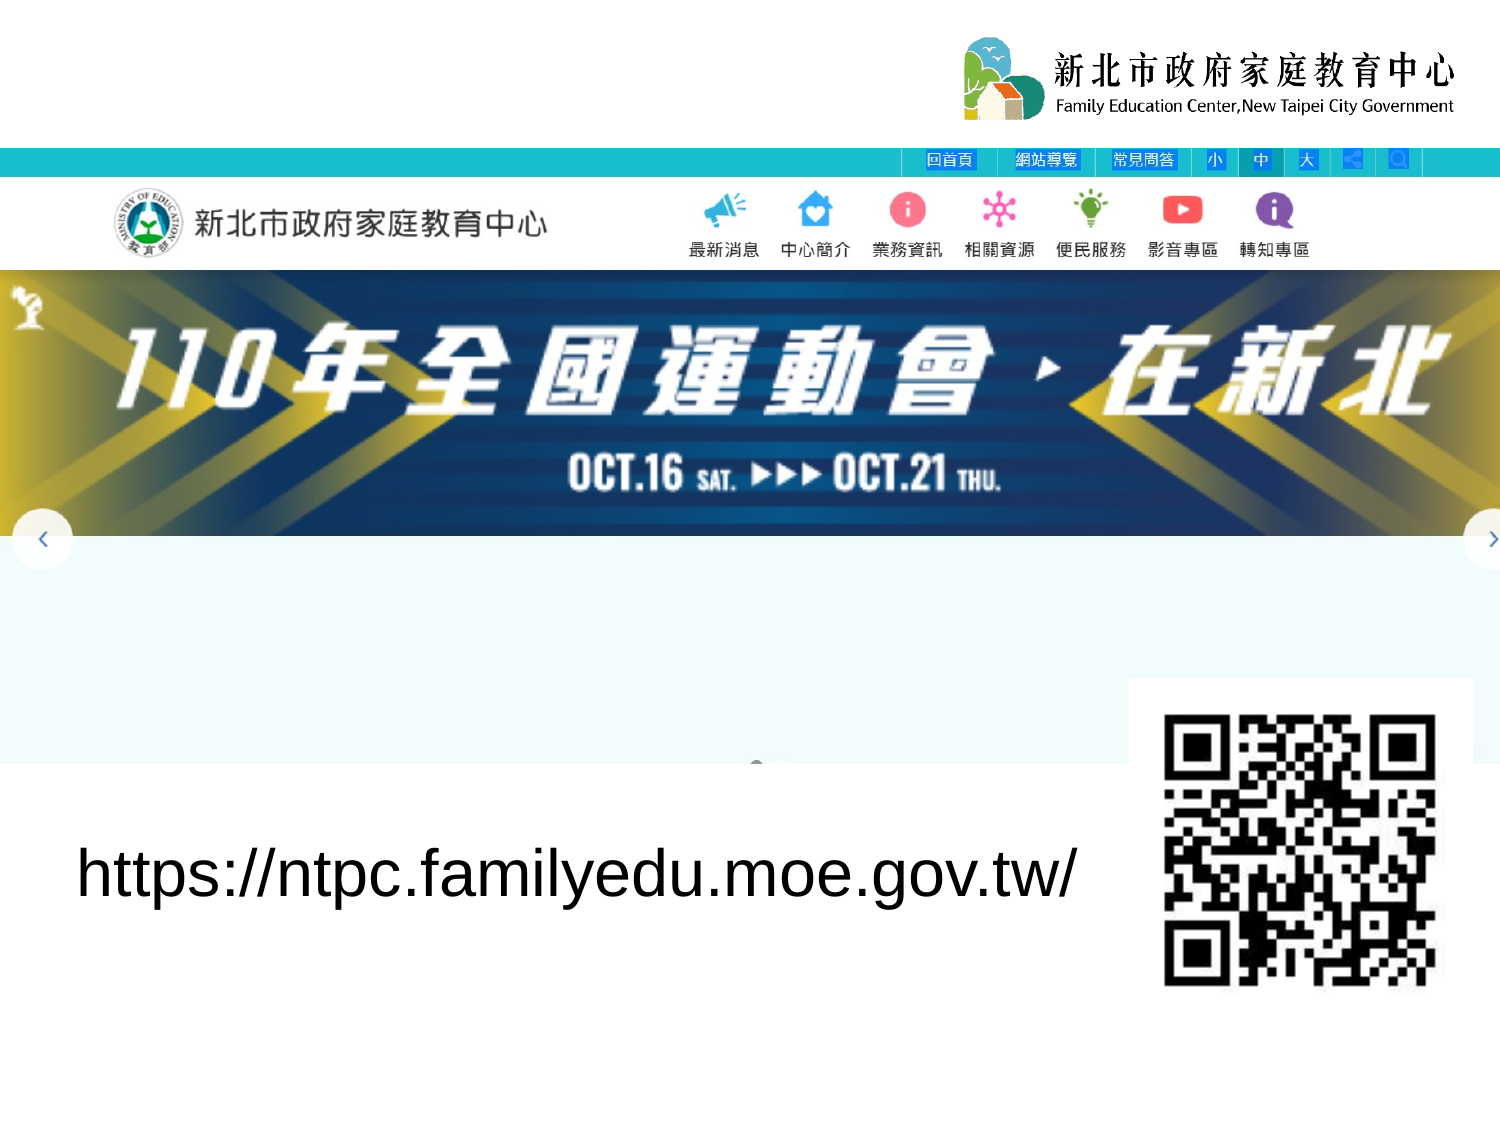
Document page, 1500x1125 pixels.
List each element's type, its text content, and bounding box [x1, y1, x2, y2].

text_box https://ntpc.familyedu.moe.gov.tw/ [62, 822, 1094, 917]
picture [0, 149, 1500, 1024]
picture [1255, 150, 1271, 169]
